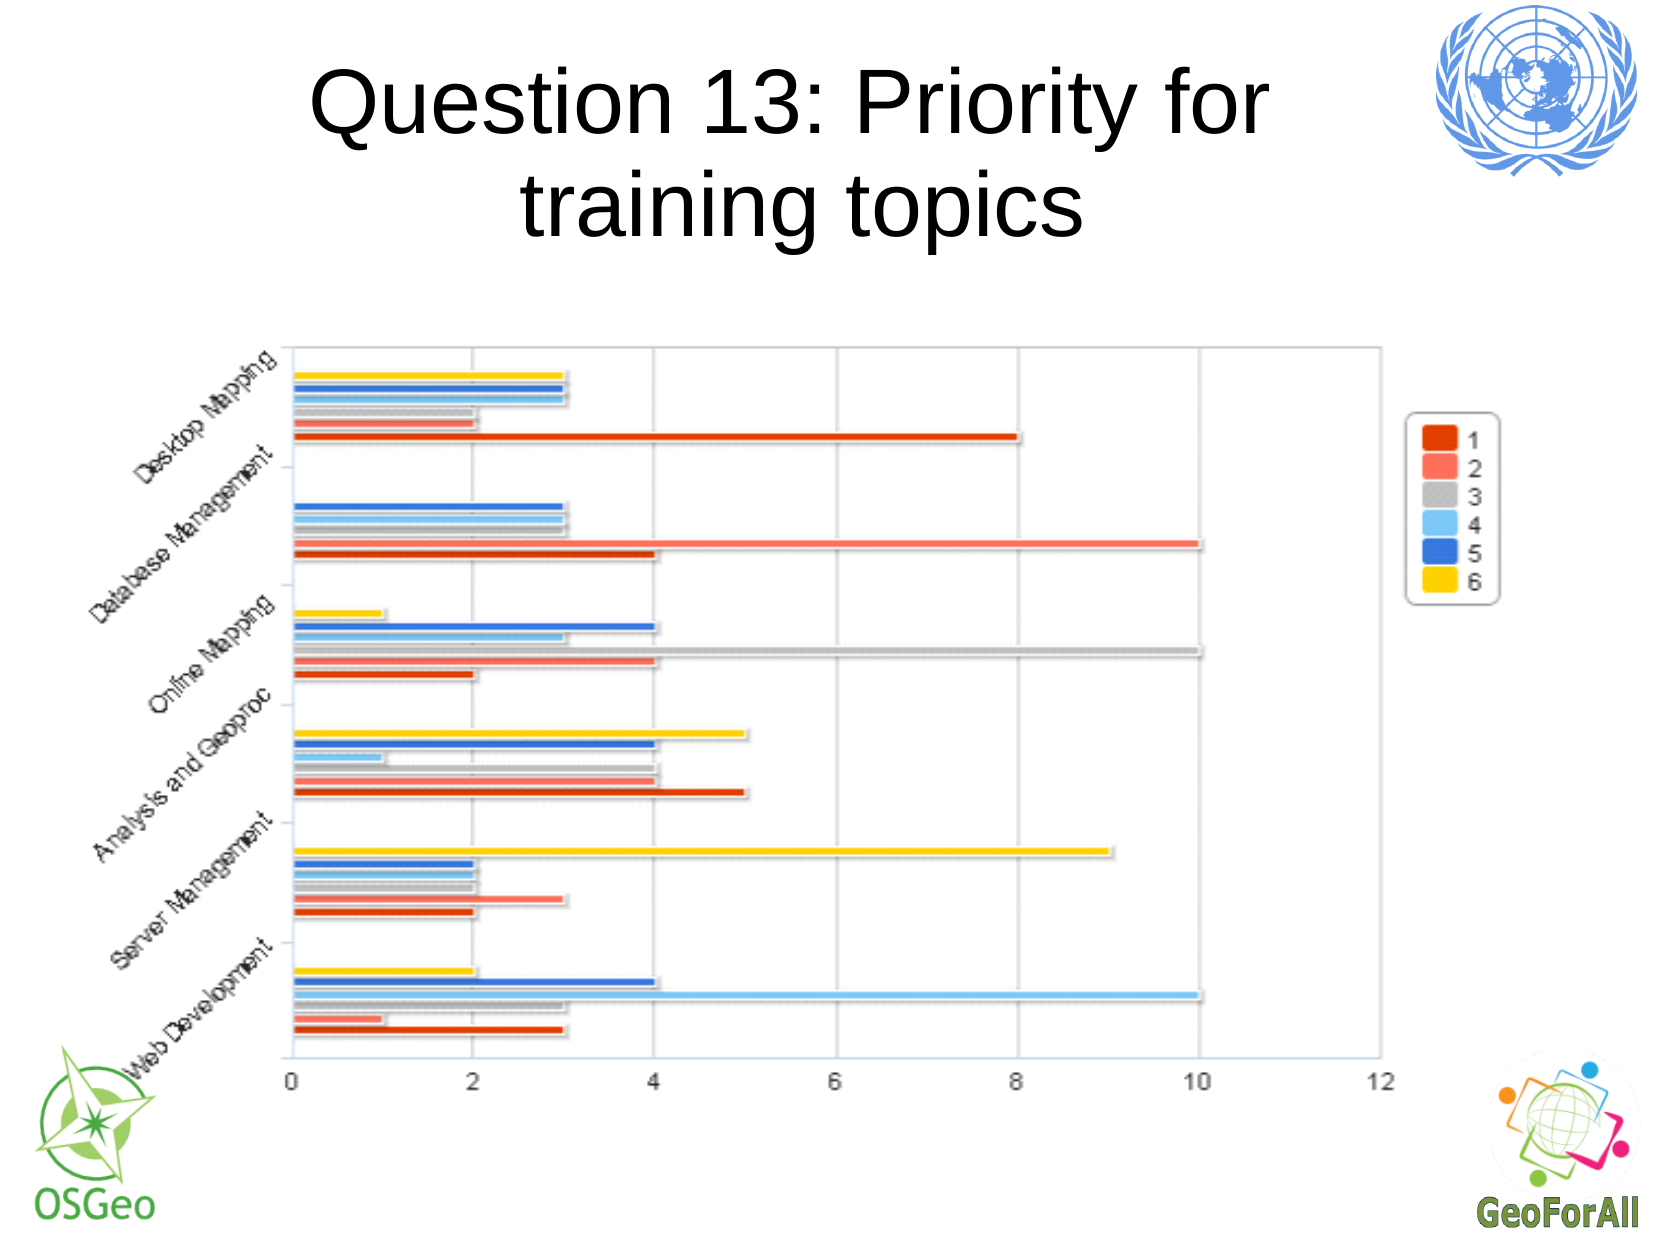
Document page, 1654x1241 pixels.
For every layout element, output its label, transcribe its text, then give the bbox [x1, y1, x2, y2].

chart [61, 265, 1577, 1182]
picture [6, 1043, 184, 1221]
title Question 13: Priority for training topics [23, 0, 1583, 307]
picture [1416, 5, 1654, 180]
picture [1437, 1048, 1654, 1241]
